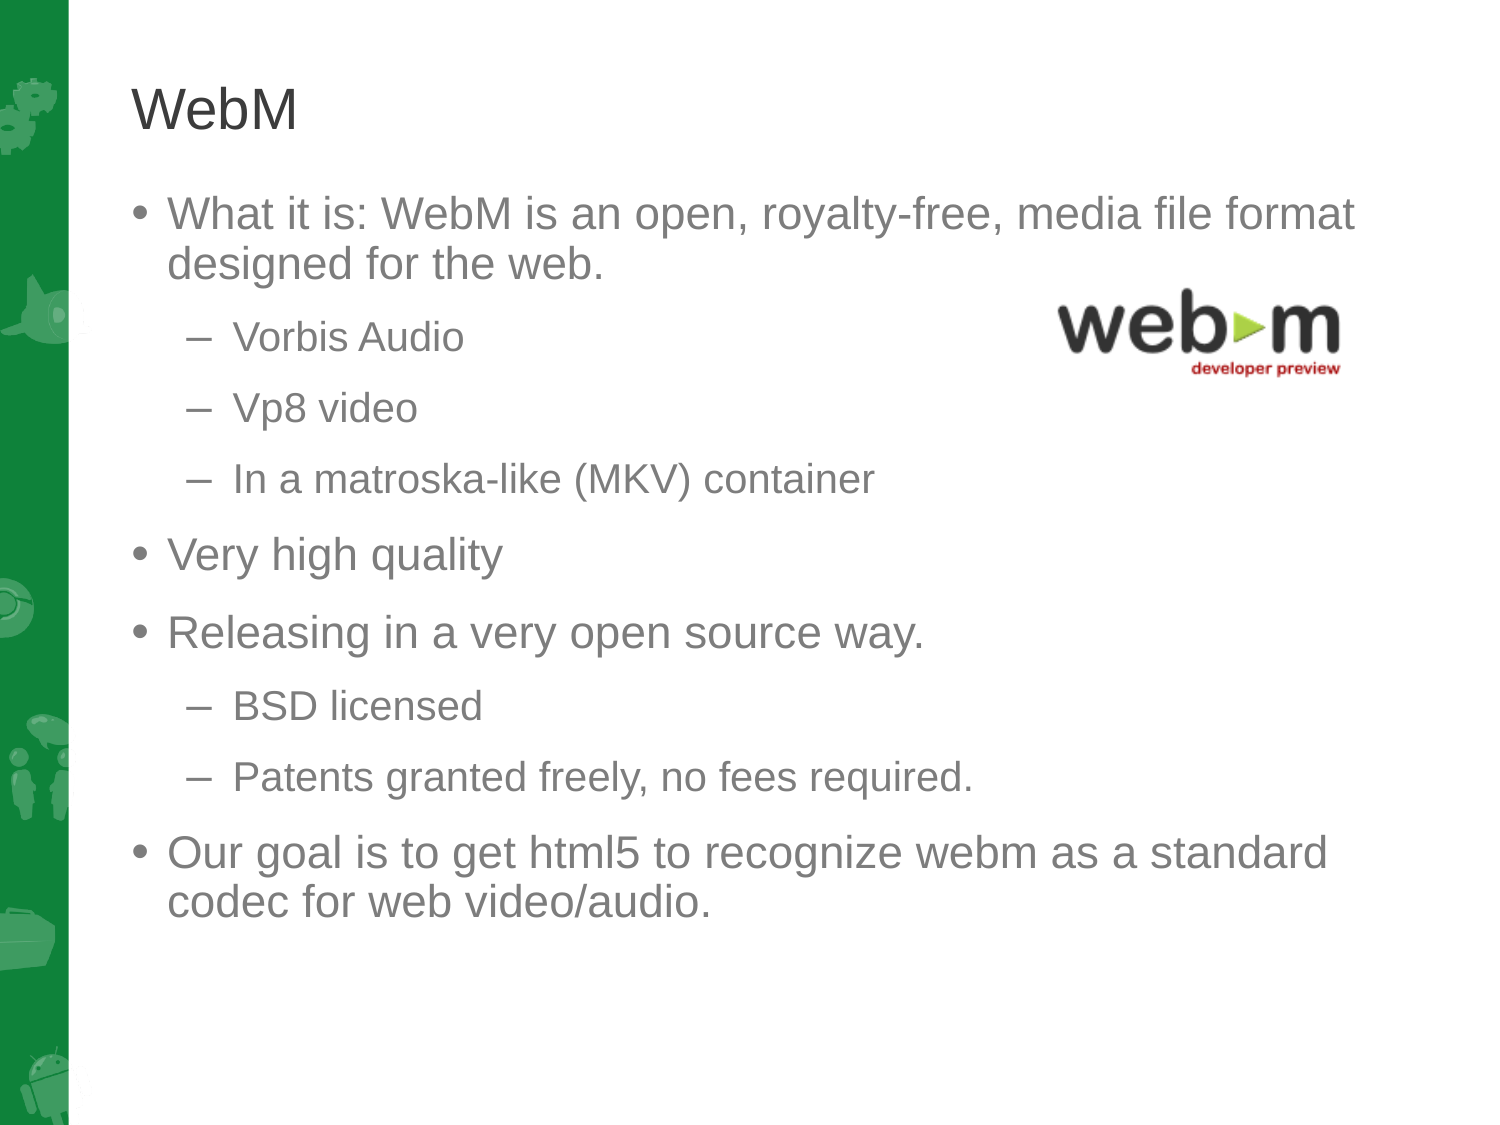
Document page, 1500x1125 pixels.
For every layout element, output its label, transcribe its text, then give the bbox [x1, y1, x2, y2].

title WebM [116, 37, 1431, 150]
picture [0, 907, 56, 972]
picture [0, 78, 58, 155]
picture [20, 1046, 92, 1125]
picture [0, 578, 34, 638]
picture [9, 714, 76, 821]
list What it is: WebM is an open, royalty-free, media file format designed for the web. Vorbis Audio Vp8 video In a matroska-like (MKV) container Very high quality Releasing in a very open source way. BSD licensed Patents granted freely, no fees required. Our goal is to get html5 to recognize webm as a standard codec for web video/audio. [116, 182, 1429, 1078]
picture [0, 274, 92, 344]
picture [1050, 280, 1351, 381]
